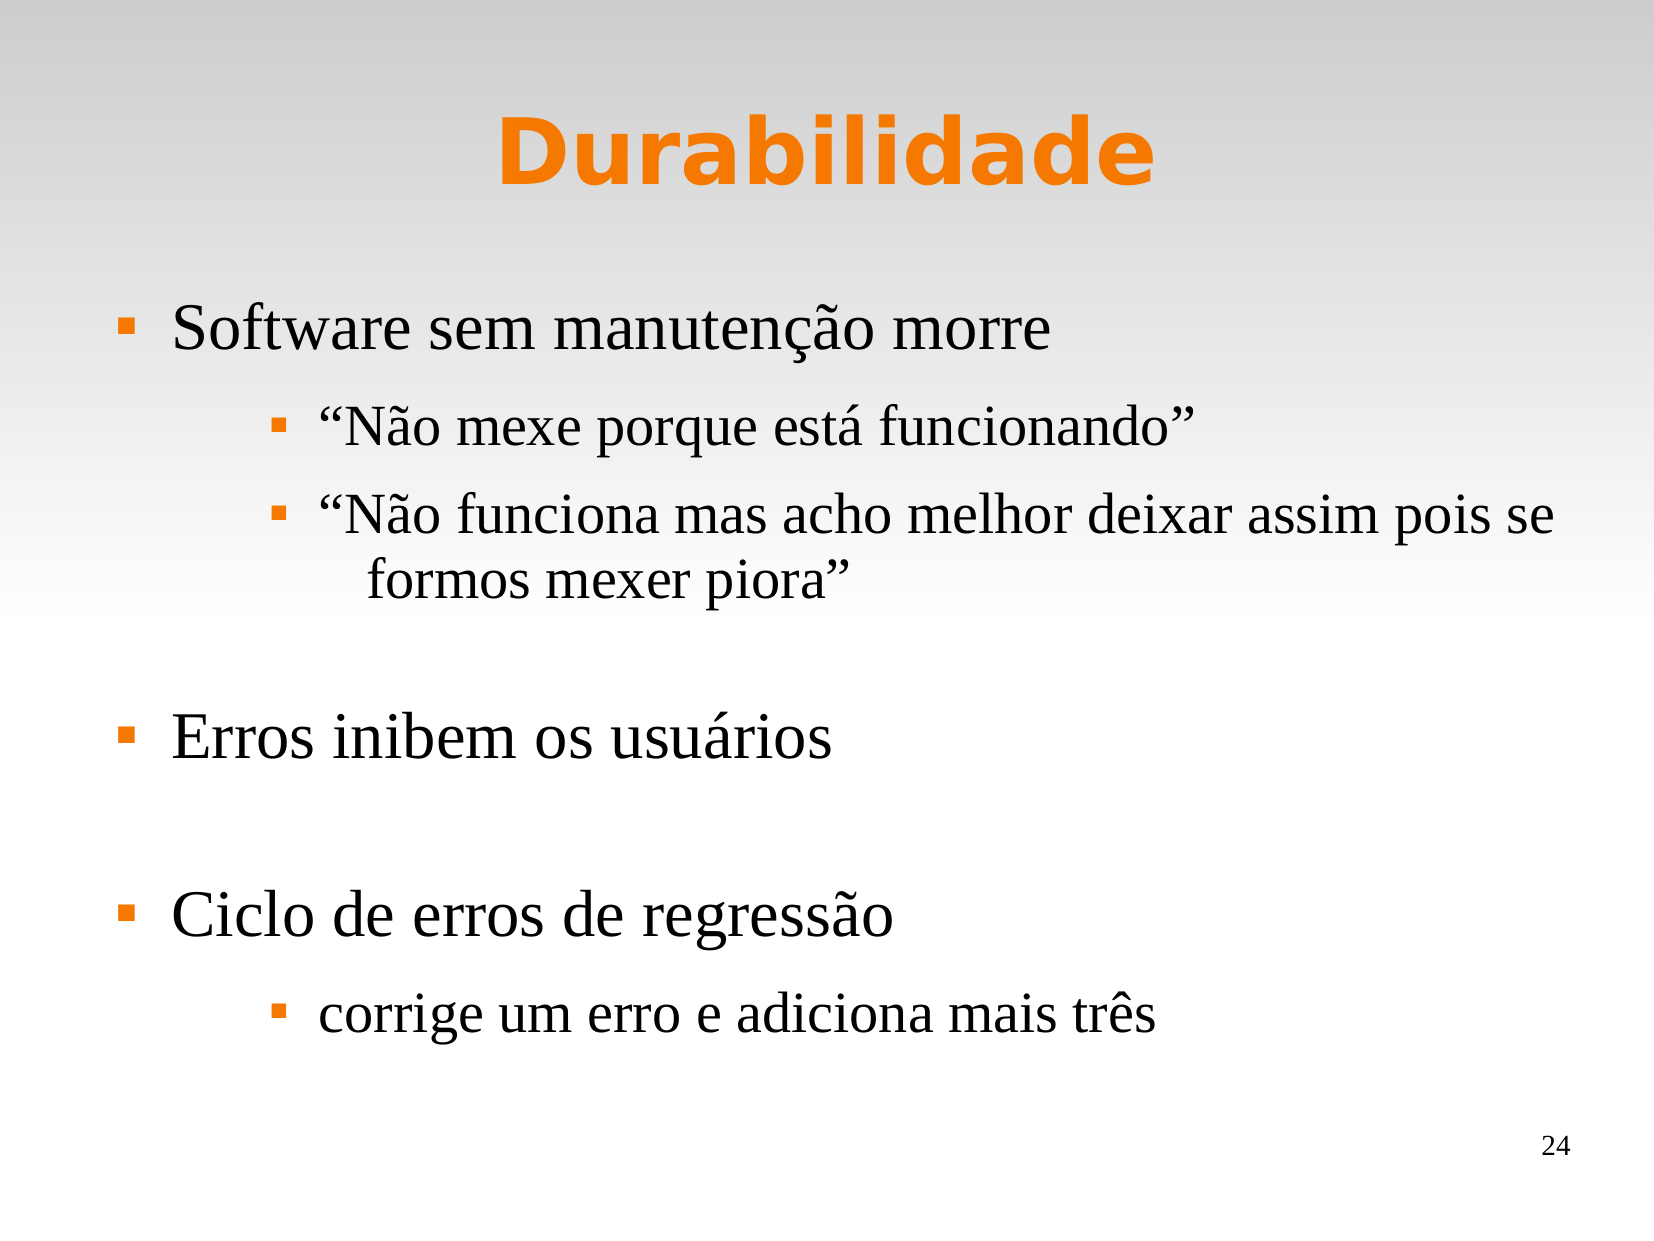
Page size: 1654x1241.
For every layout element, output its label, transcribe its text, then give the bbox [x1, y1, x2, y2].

title Durabilidade [82, 49, 1571, 257]
list Software sem manutenção morre “Não mexe porque está funcionando” “Não funciona mas acho melhor deixar assim pois se formos mexer piora” Erros inibem os usuários Ciclo de erros de regressão corrige um erro e adiciona mais três [82, 290, 1571, 1173]
